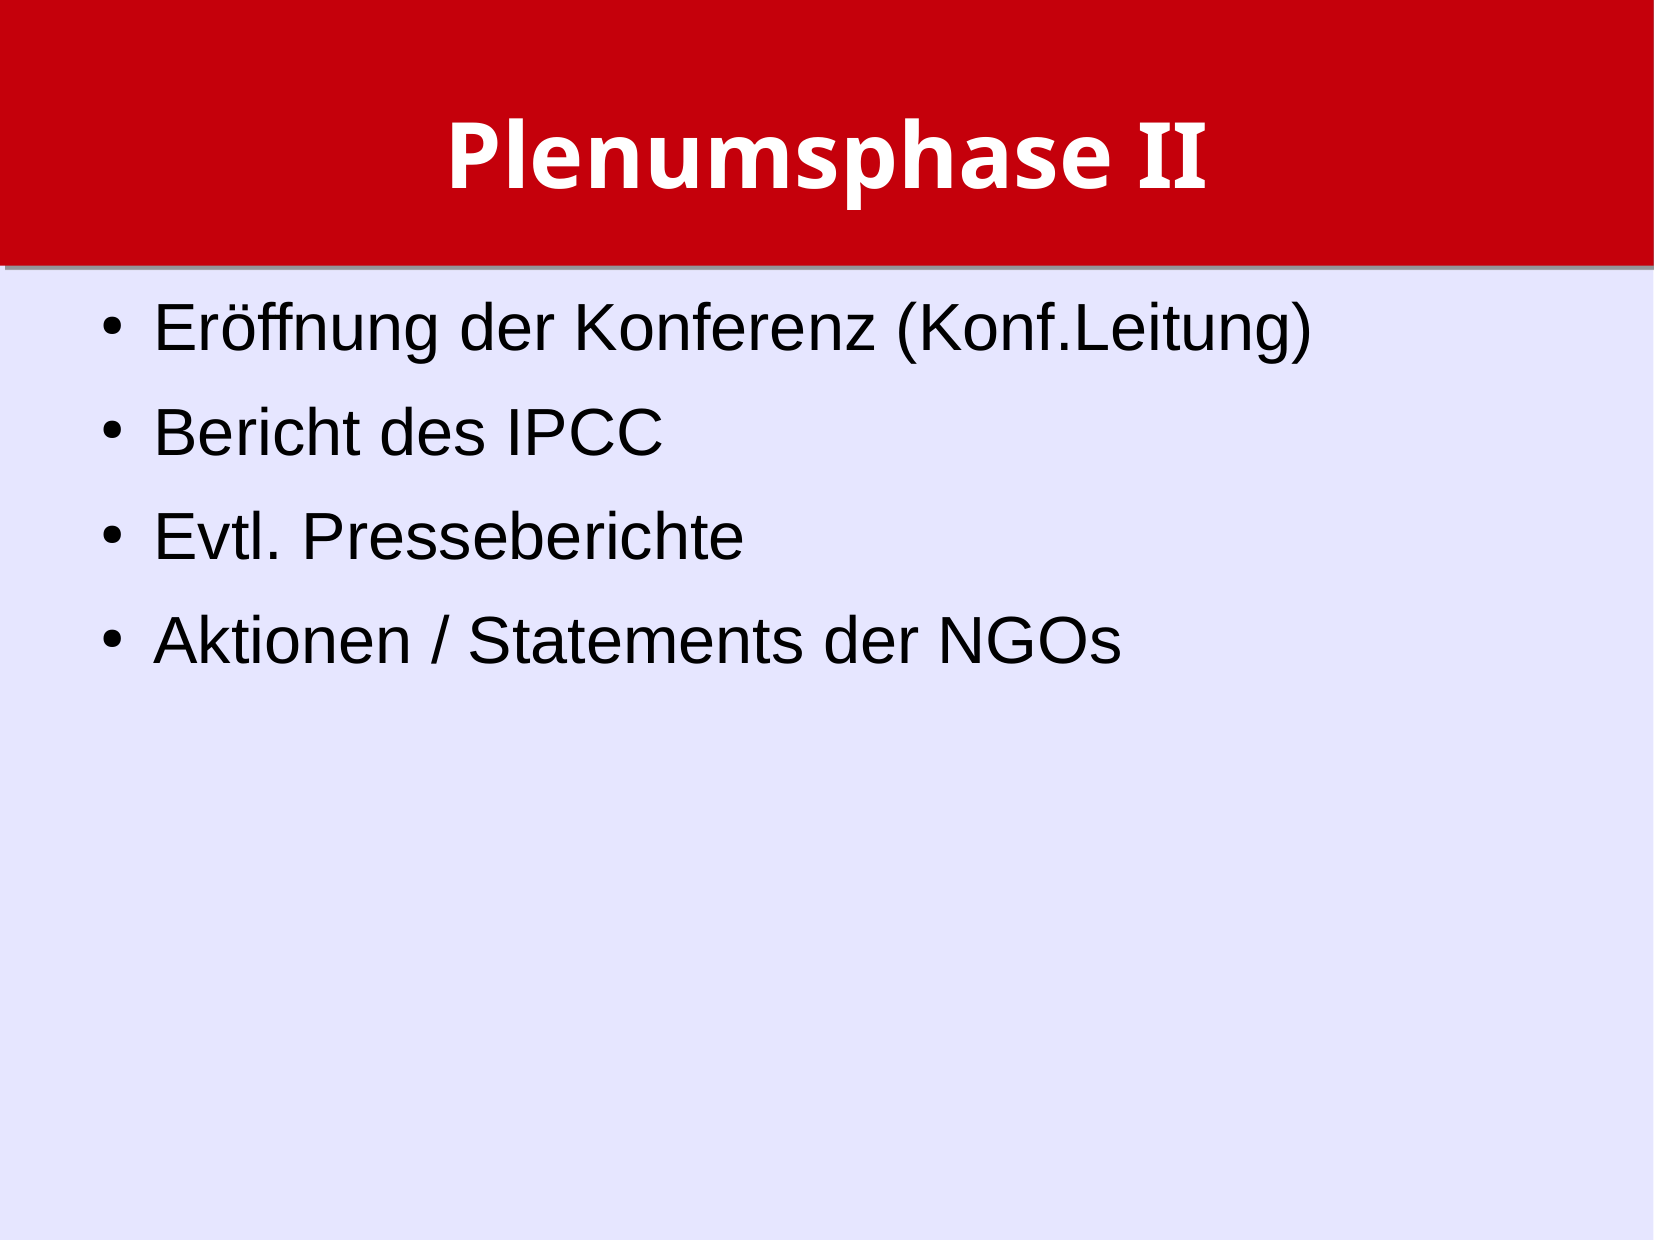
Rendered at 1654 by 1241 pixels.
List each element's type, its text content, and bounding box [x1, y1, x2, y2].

list Eröffnung der Konferenz (Konf.Leitung) Bericht des IPCC Evtl. Presseberichte Aktionen / Statements der NGOs [82, 290, 1571, 1109]
title Plenumsphase II [82, 56, 1571, 250]
